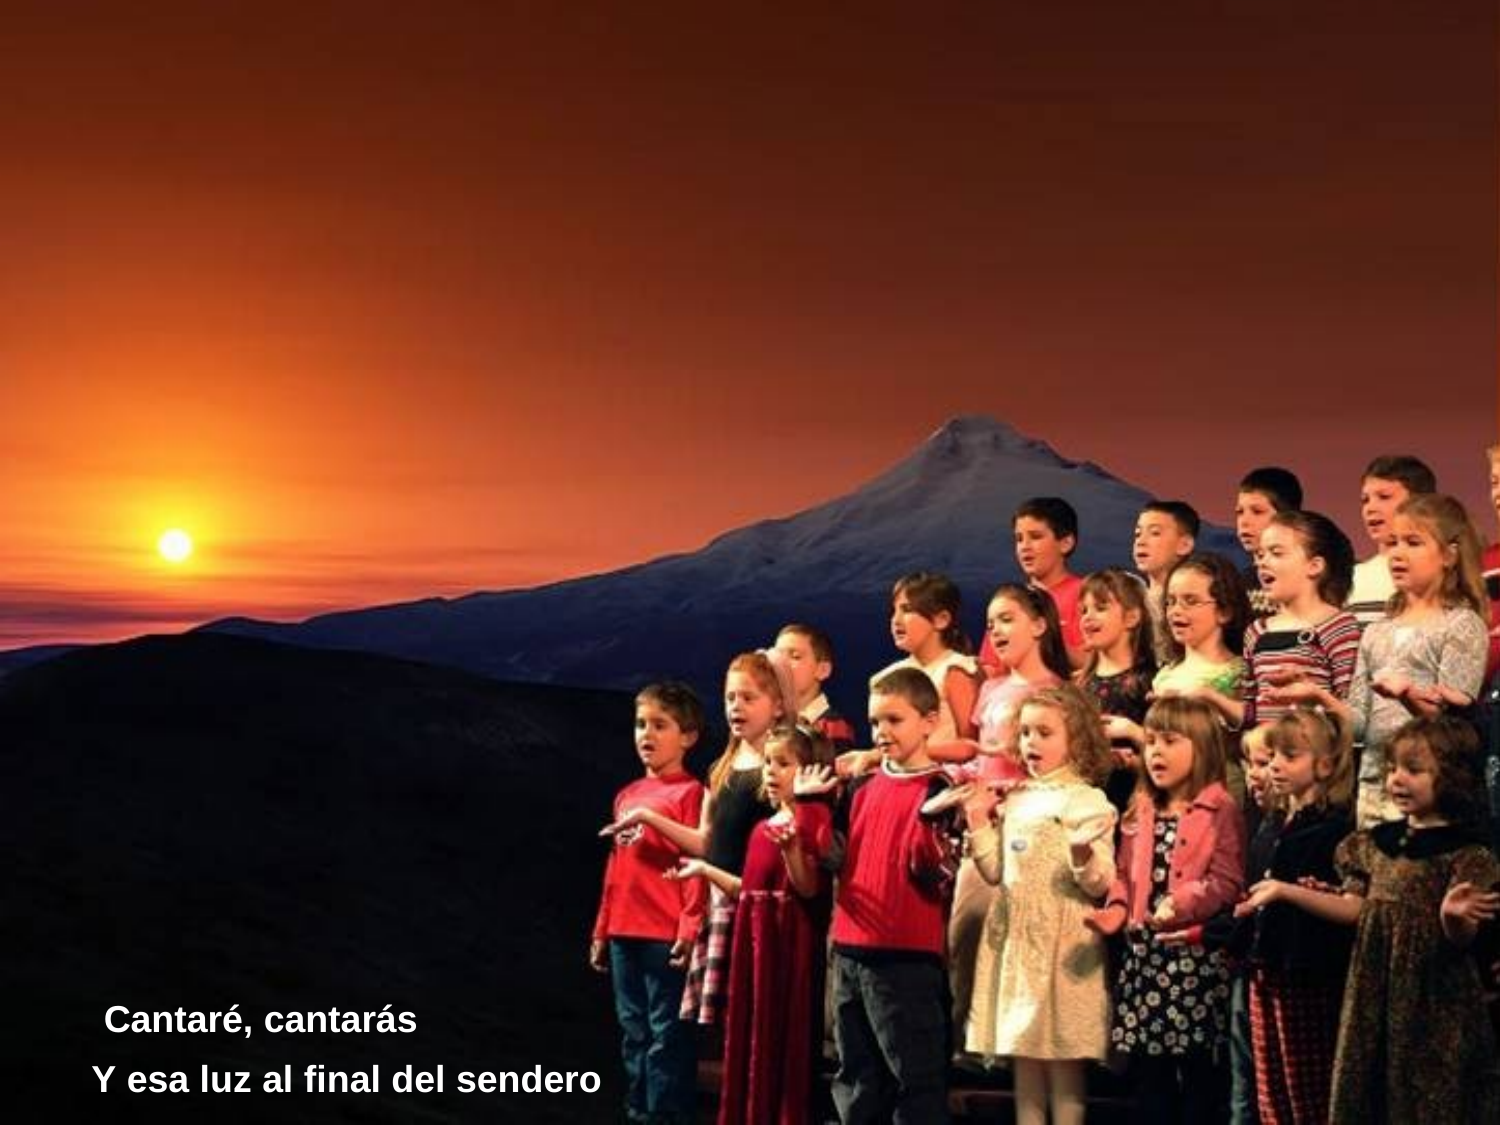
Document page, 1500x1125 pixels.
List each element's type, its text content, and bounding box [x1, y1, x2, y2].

picture [0, 0, 1500, 1125]
text_box Y esa luz al final del sendero [76, 1046, 618, 1125]
text_box Cantaré, cantarás [89, 987, 433, 1046]
